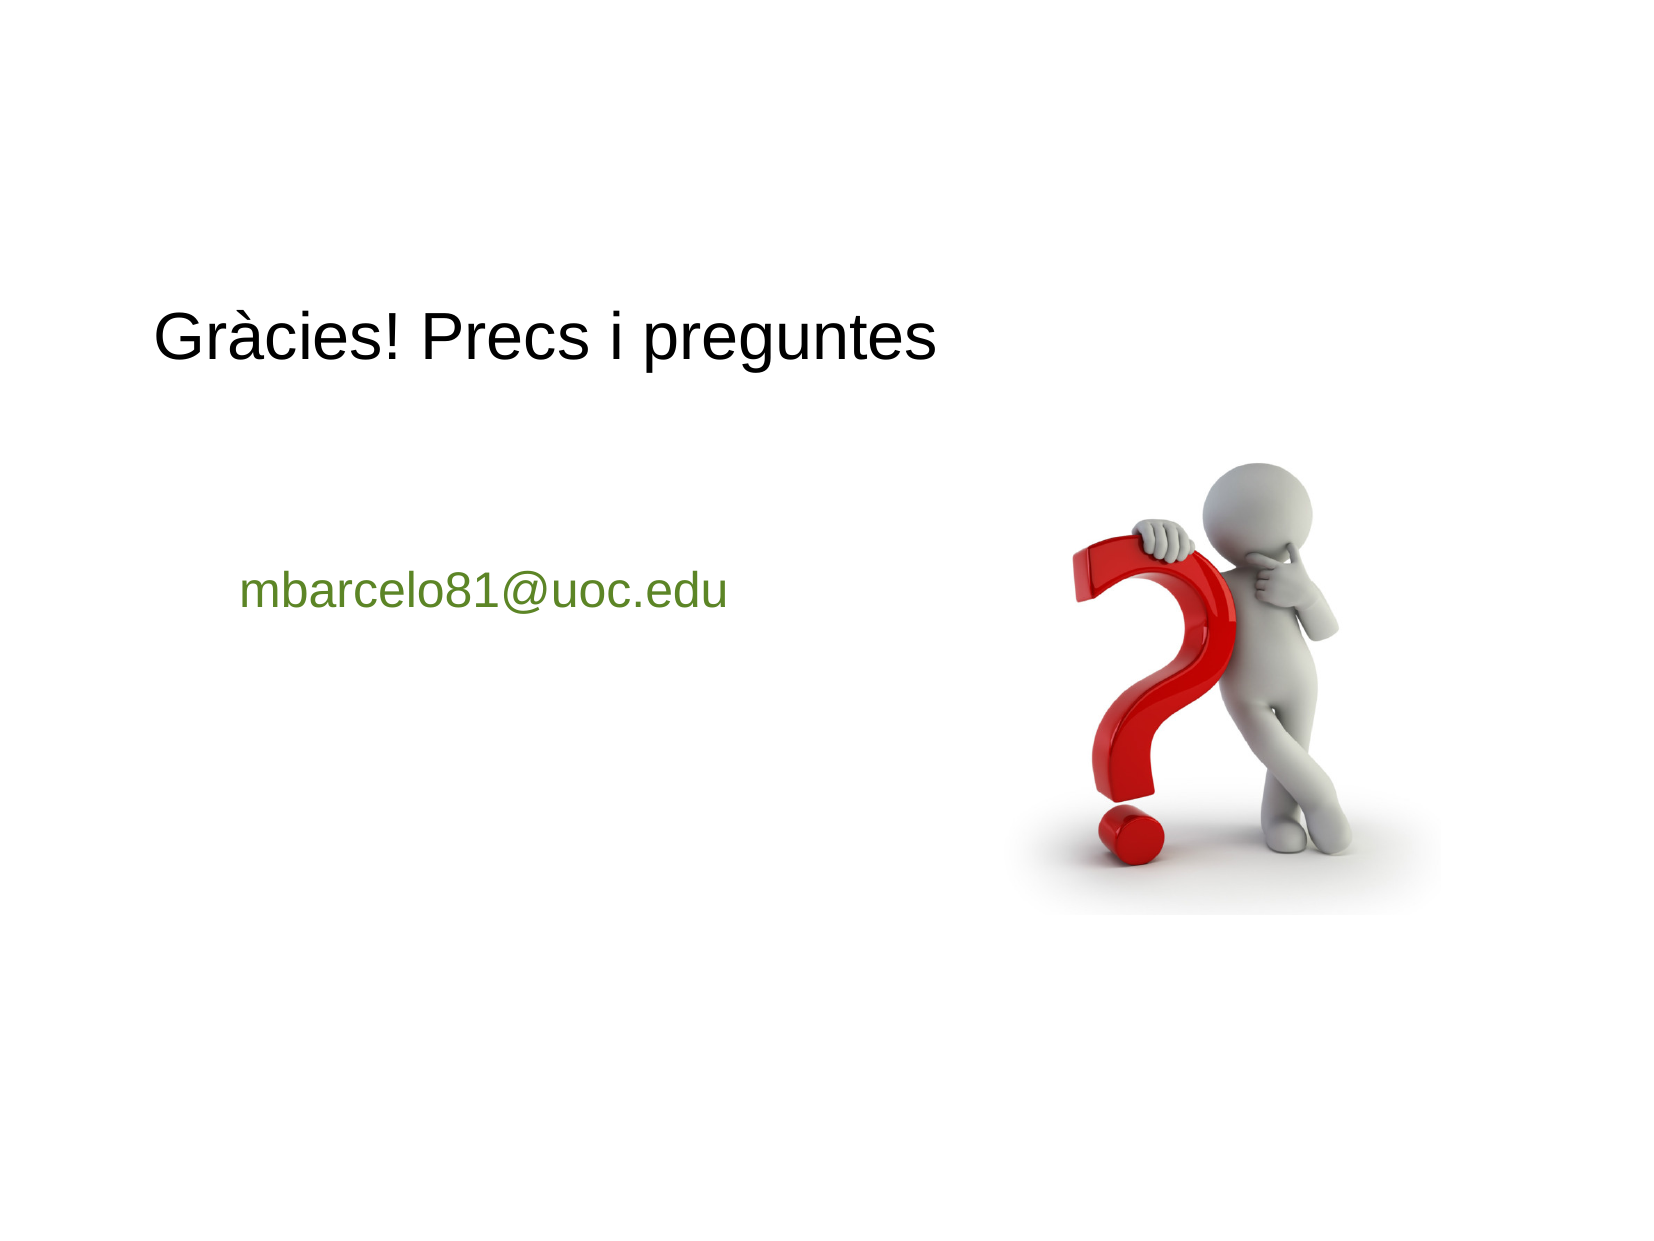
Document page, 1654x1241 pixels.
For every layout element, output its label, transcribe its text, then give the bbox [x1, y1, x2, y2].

list Gràcies! Precs i preguntes [82, 299, 1548, 438]
text_box mbarcelo81@uoc.edu [224, 555, 803, 626]
picture [1003, 436, 1441, 915]
